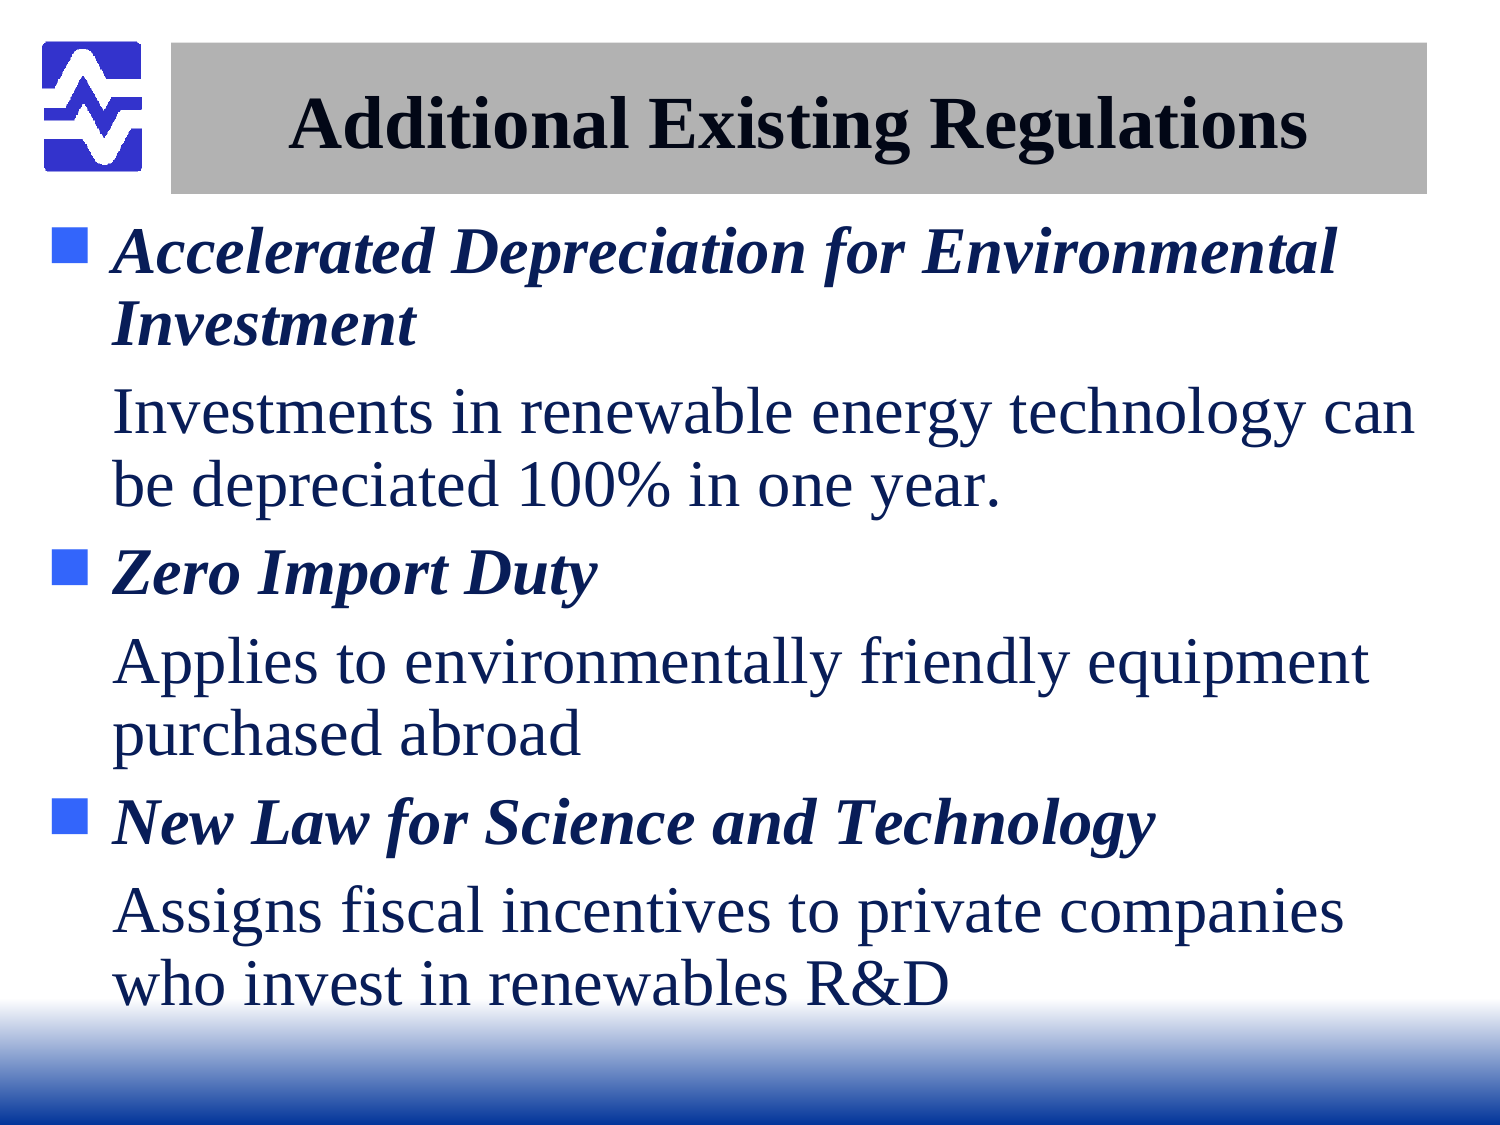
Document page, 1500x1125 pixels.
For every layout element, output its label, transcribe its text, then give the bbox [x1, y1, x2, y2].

title Additional Existing Regulations [171, 42, 1427, 194]
list Accelerated Depreciation for Environmental Investment Investments in renewable energy technology can be depreciated 100% in one year. Zero Import Duty Applies to environmentally friendly equipment purchased abroad New Law for Science and Technology Assigns fiscal incentives to private companies who invest in renewables R&D [41, 207, 1471, 1071]
